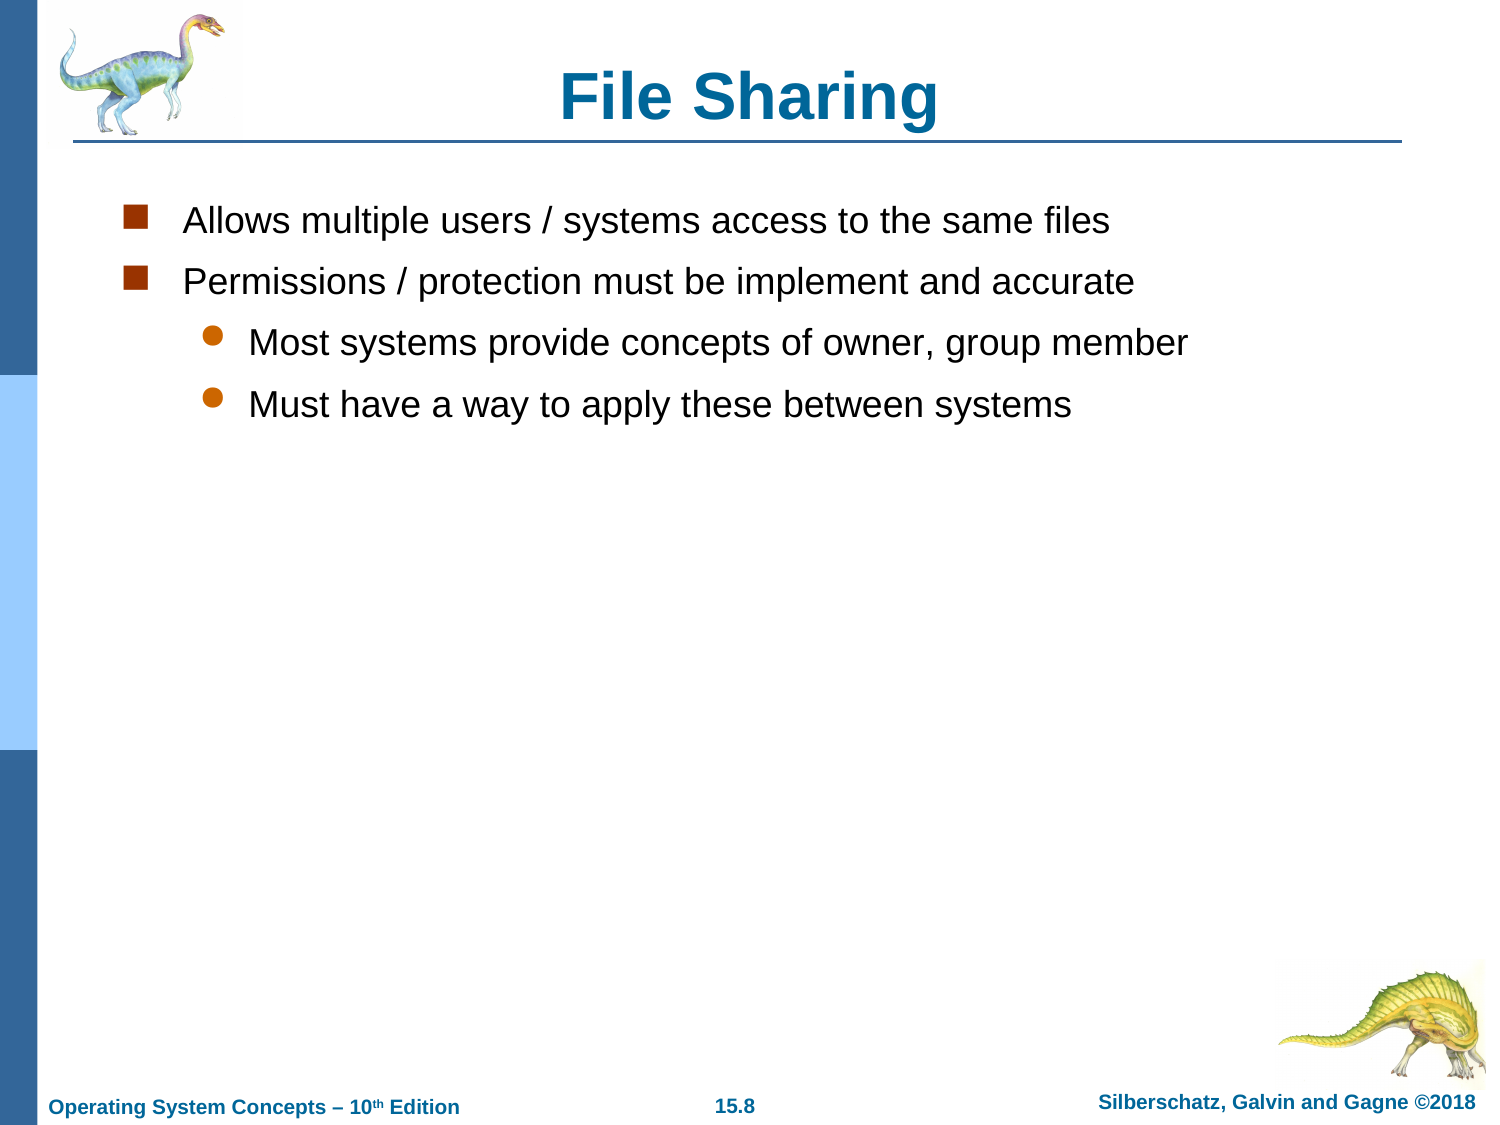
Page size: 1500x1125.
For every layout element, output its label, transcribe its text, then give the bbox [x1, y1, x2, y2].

list Allows multiple users / systems access to the same files Permissions / protection must be implement and accurate Most systems provide concepts of owner, group member Must have a way to apply these between systems [111, 188, 1368, 956]
title File Sharing [75, 45, 1426, 141]
picture [1275, 959, 1486, 1090]
picture [46, 0, 243, 149]
picture [1415, 1094, 1423, 1099]
